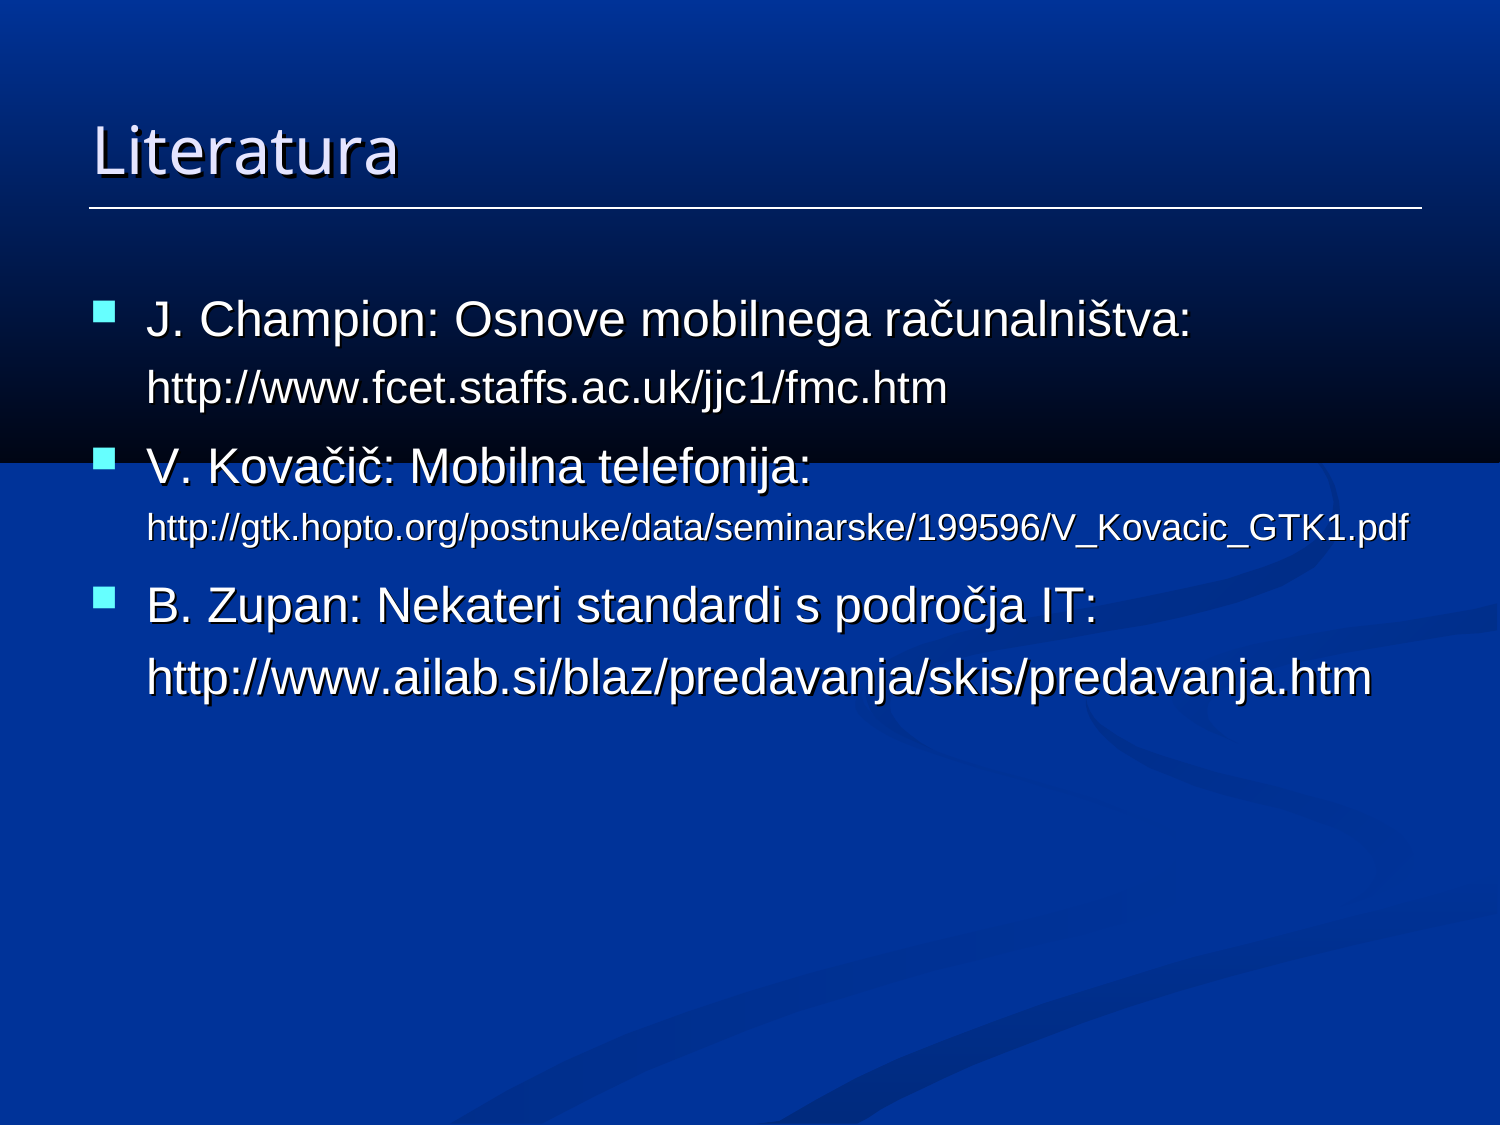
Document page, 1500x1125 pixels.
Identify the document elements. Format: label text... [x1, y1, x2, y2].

text_box Literatura [76, 54, 1352, 242]
list J. Champion: Osnove mobilnega računalništva: http://www.fcet.staffs.ac.uk/jjc1/fmc.htm V. Kovačič: Mobilna telefonija: http://gtk.hopto.org/postnuke/data/seminarske/199596/V_Kovacic_GTK1.pdf B. Zupan: Nekateri standardi s področja IT: http://www.ailab.si/blaz/predavanja/skis/predavanja.htm [74, 267, 1459, 1056]
